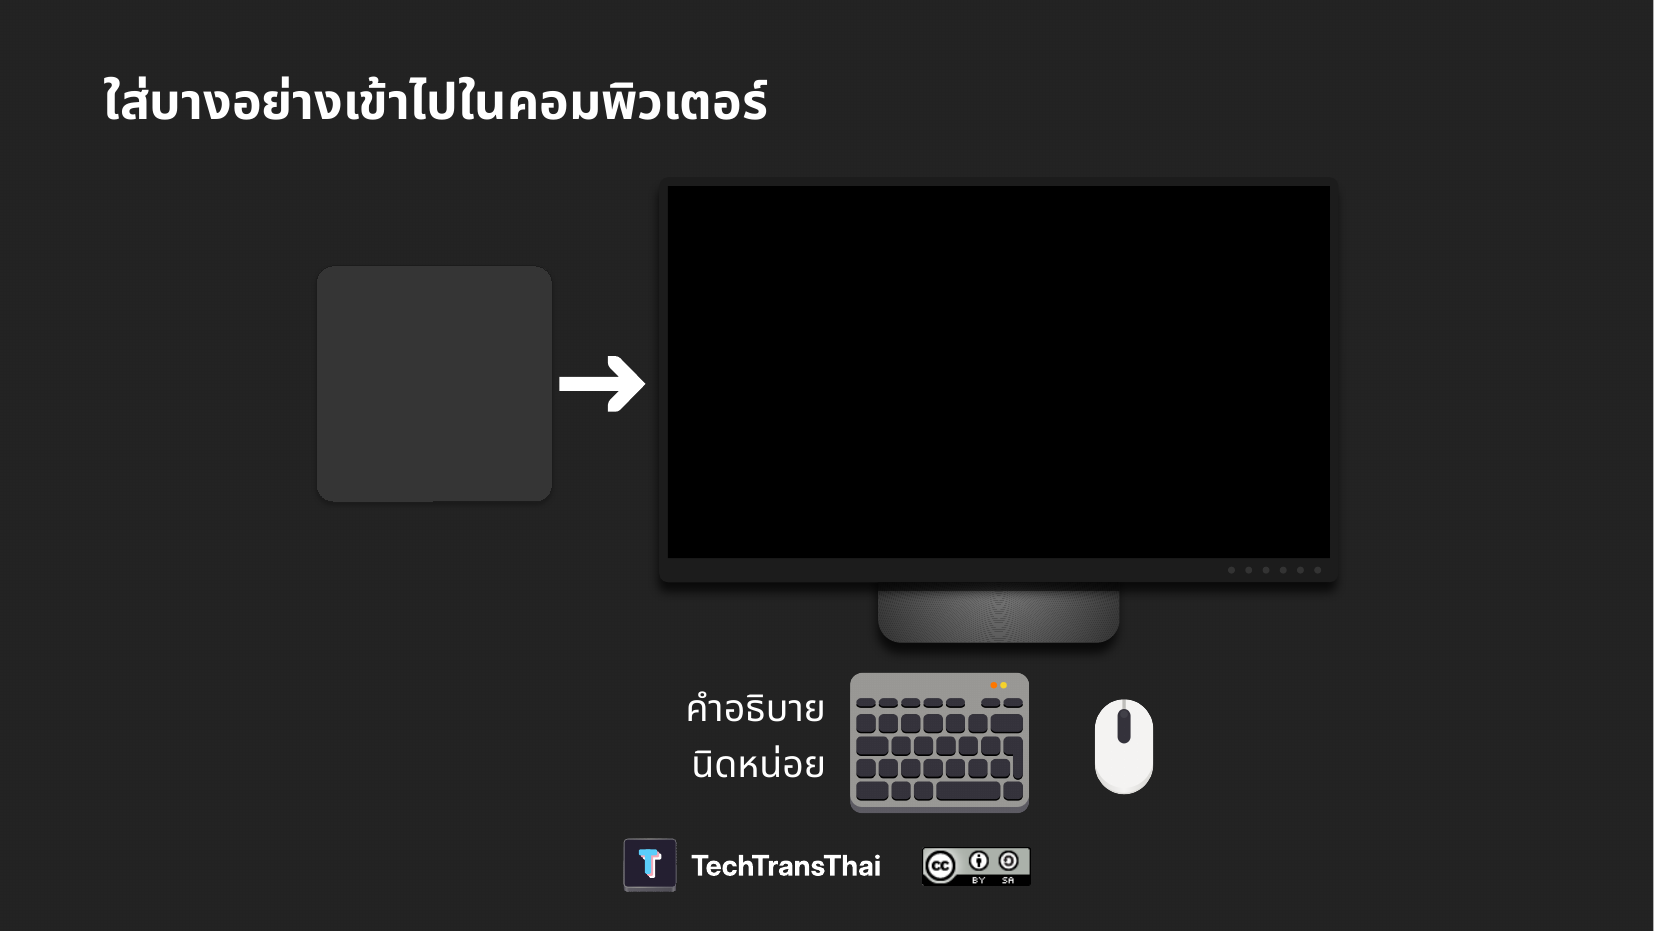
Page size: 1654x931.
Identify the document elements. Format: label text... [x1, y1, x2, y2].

text_box ใส่บางอย่างเข้าไปในคอมพิวเตอร์ [88, 59, 1565, 178]
text_box [316, 265, 553, 503]
text_box [659, 177, 1339, 643]
text_box คำอธิบาย นิดหน่อย [315, 649, 841, 827]
picture [0, 0, 1654, 931]
